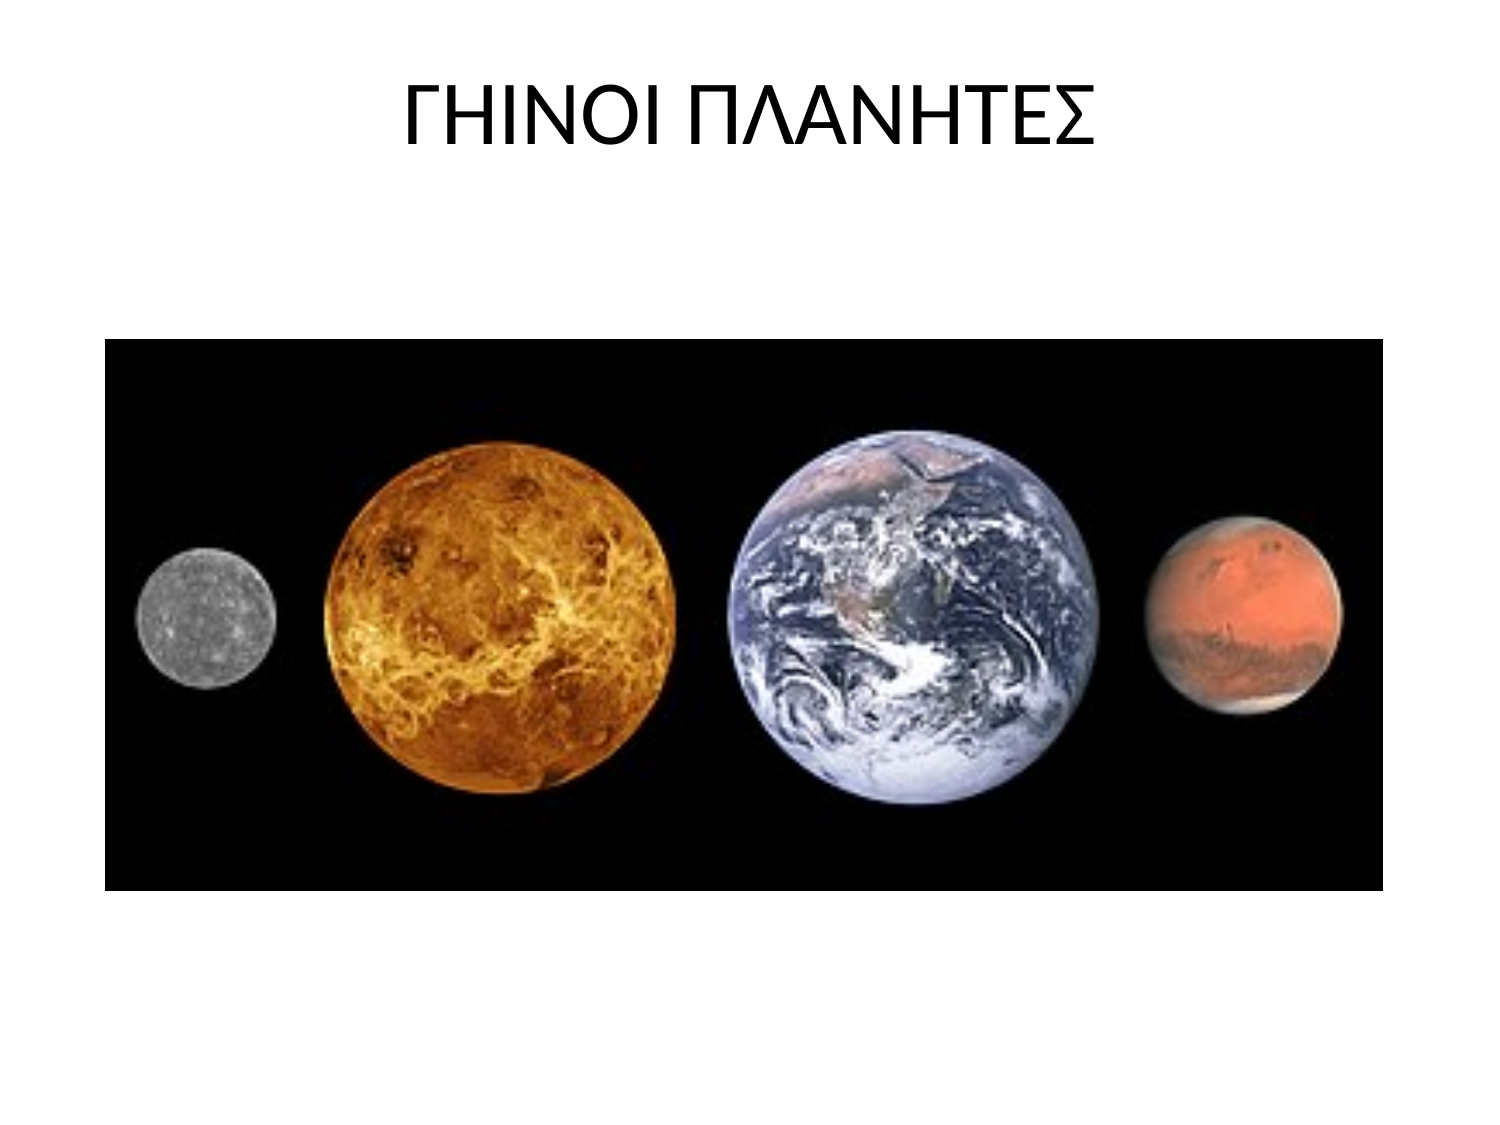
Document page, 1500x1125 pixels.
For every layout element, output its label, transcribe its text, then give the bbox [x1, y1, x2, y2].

title ΓΗΙΝΟΙ ΠΛΑΝΗΤΕΣ [75, 45, 1425, 233]
picture [105, 339, 1383, 891]
